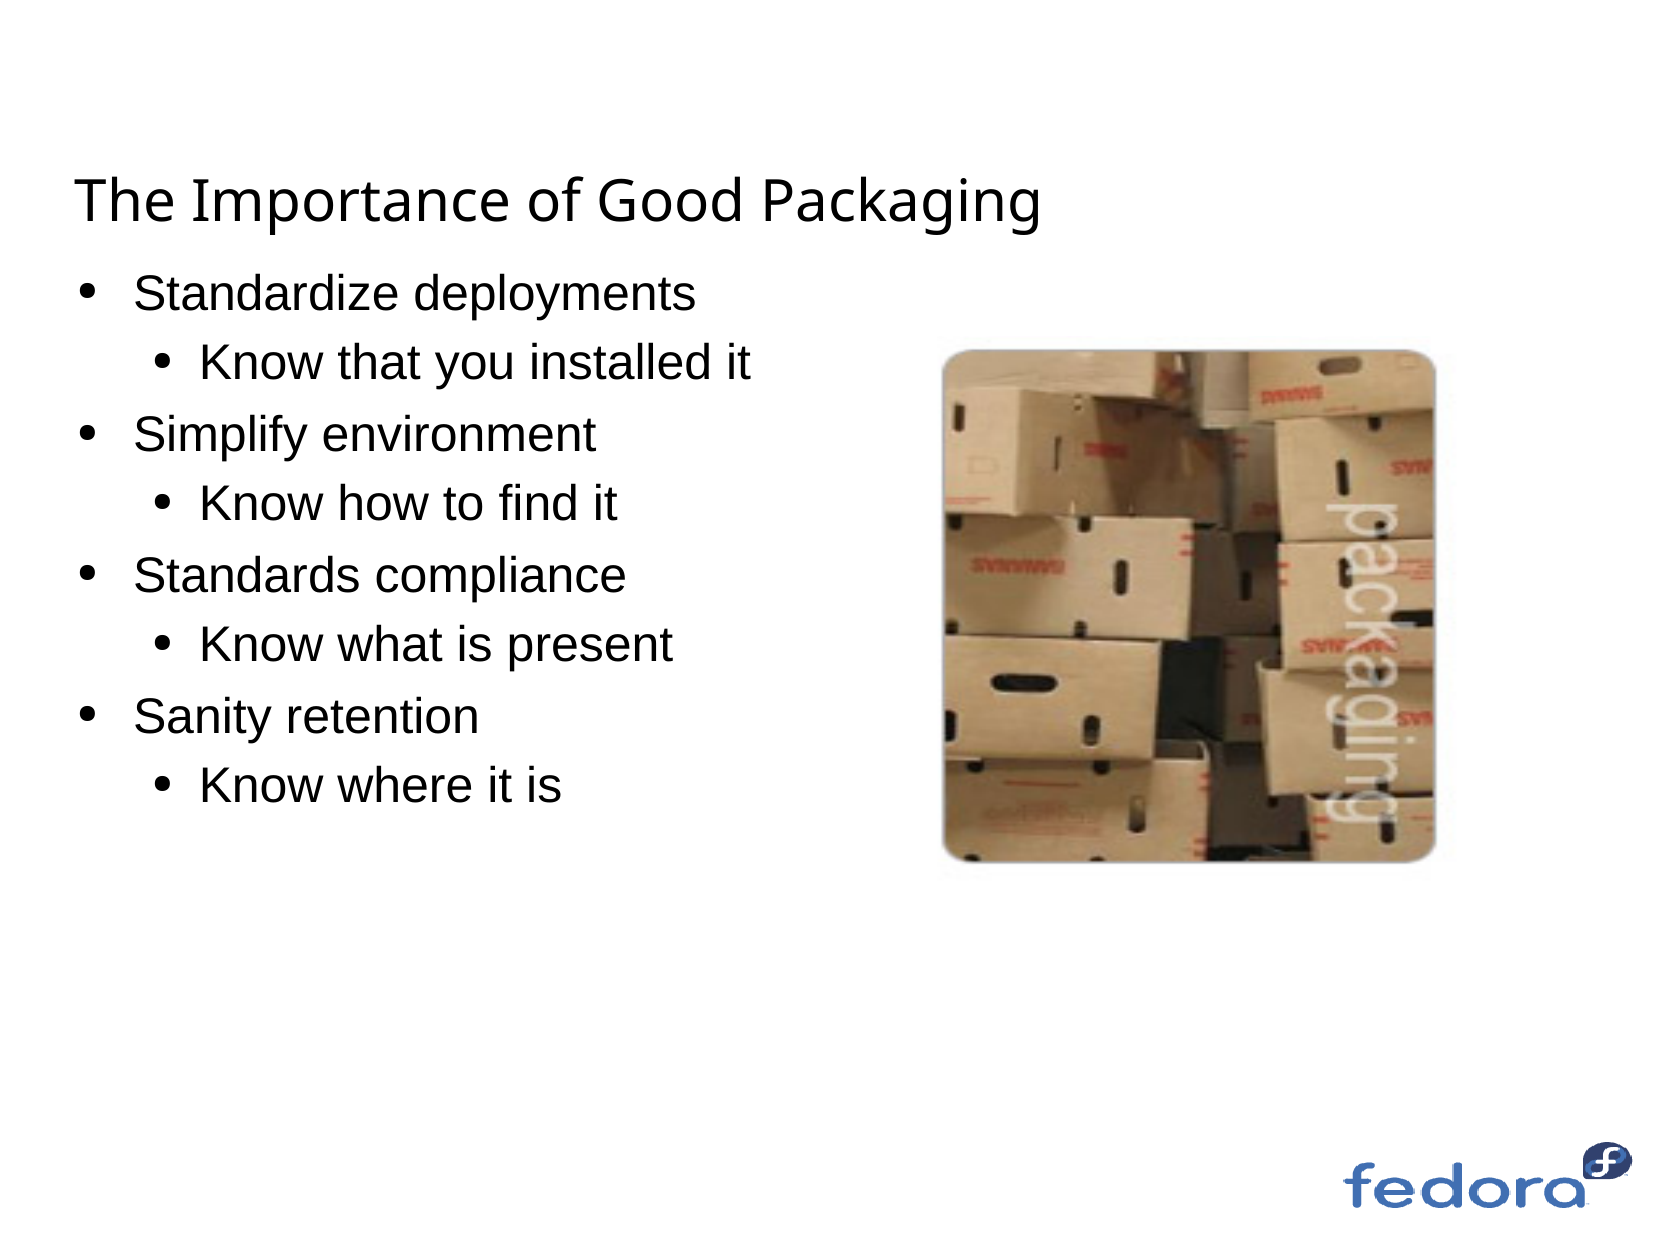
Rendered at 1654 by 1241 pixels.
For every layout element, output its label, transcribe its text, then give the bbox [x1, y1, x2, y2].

picture [914, 336, 1489, 883]
list Standardize deployments Know that you installed it Simplify environment Know how to find it Standards compliance Know what is present Sanity retention Know where it is [77, 264, 772, 1174]
title The Importance of Good Packaging [74, 95, 1506, 303]
picture [1332, 1124, 1651, 1227]
